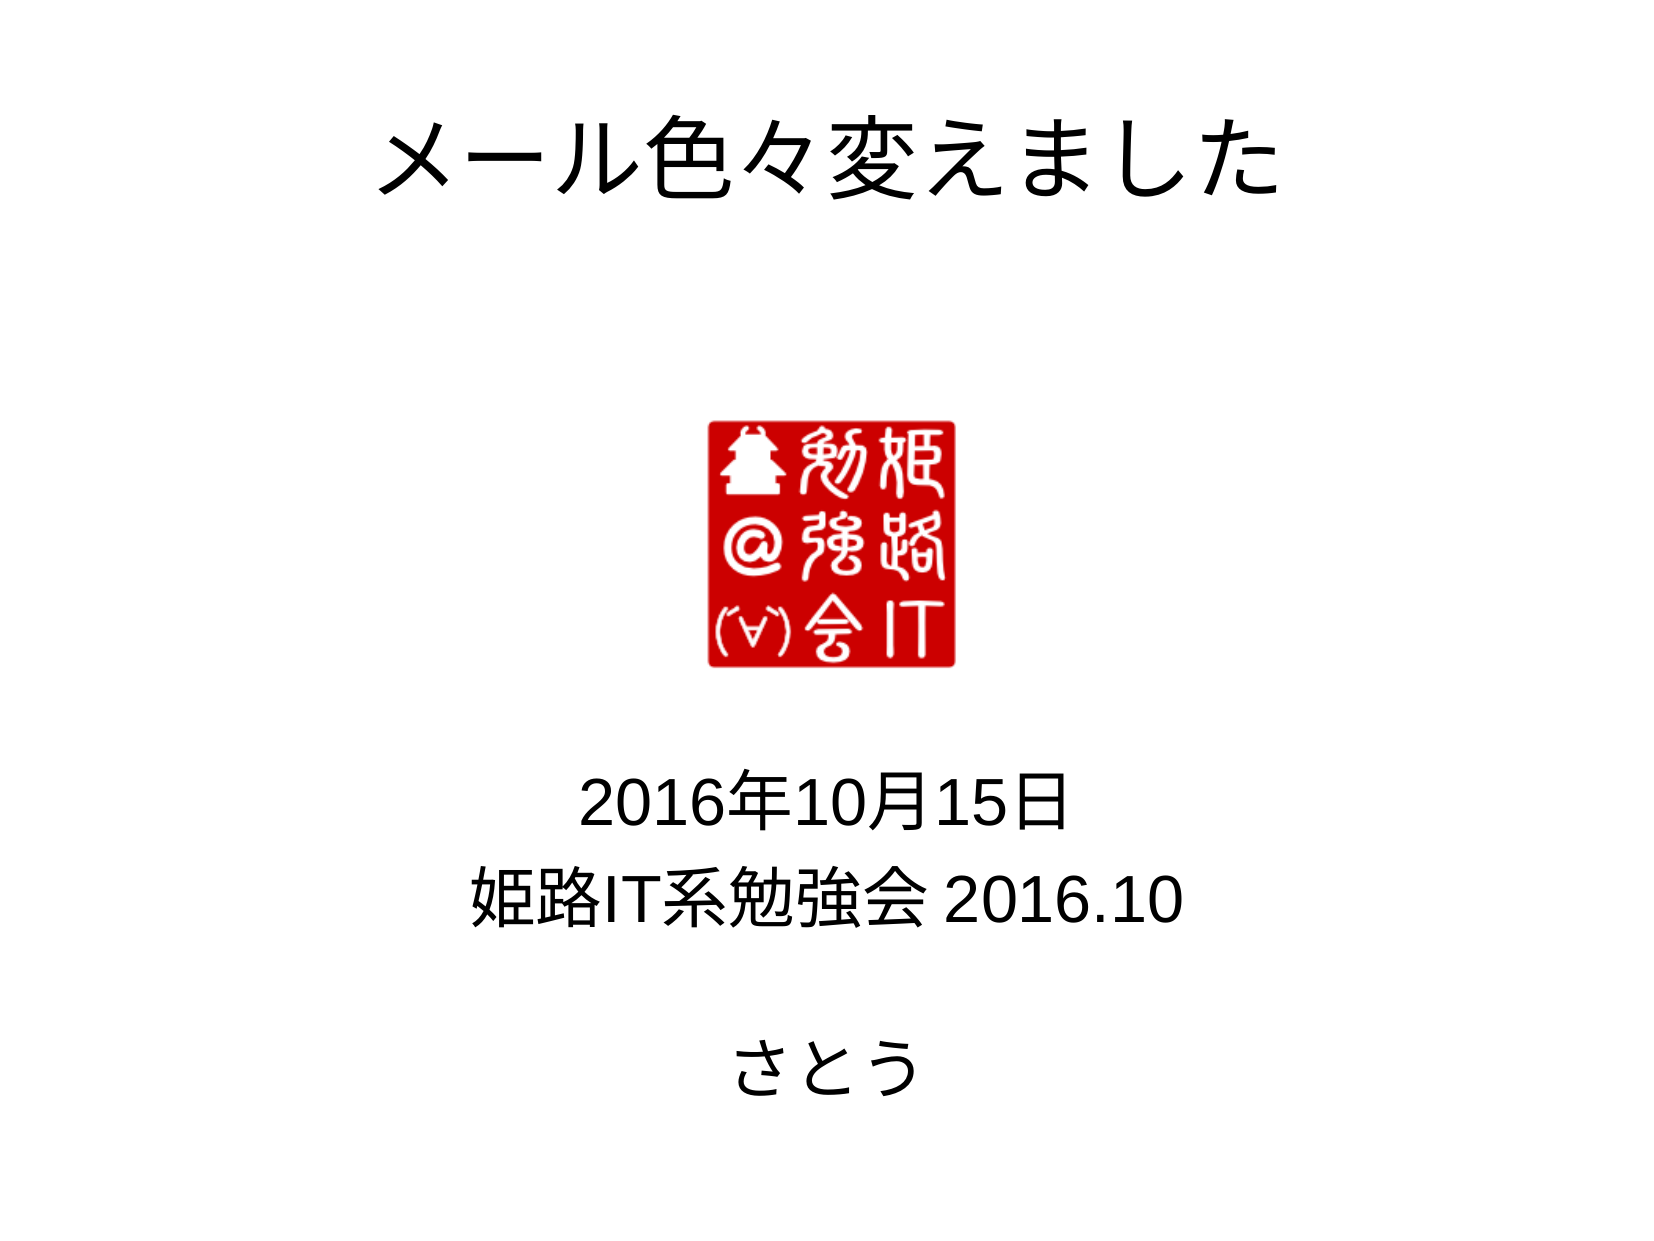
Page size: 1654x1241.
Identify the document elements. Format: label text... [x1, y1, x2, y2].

title メール色々変えました [82, 49, 1571, 257]
subtitle 2016年10月15日 姫路IT系勉強会 2016.10 さとう [82, 290, 1571, 1123]
picture [675, 388, 989, 701]
